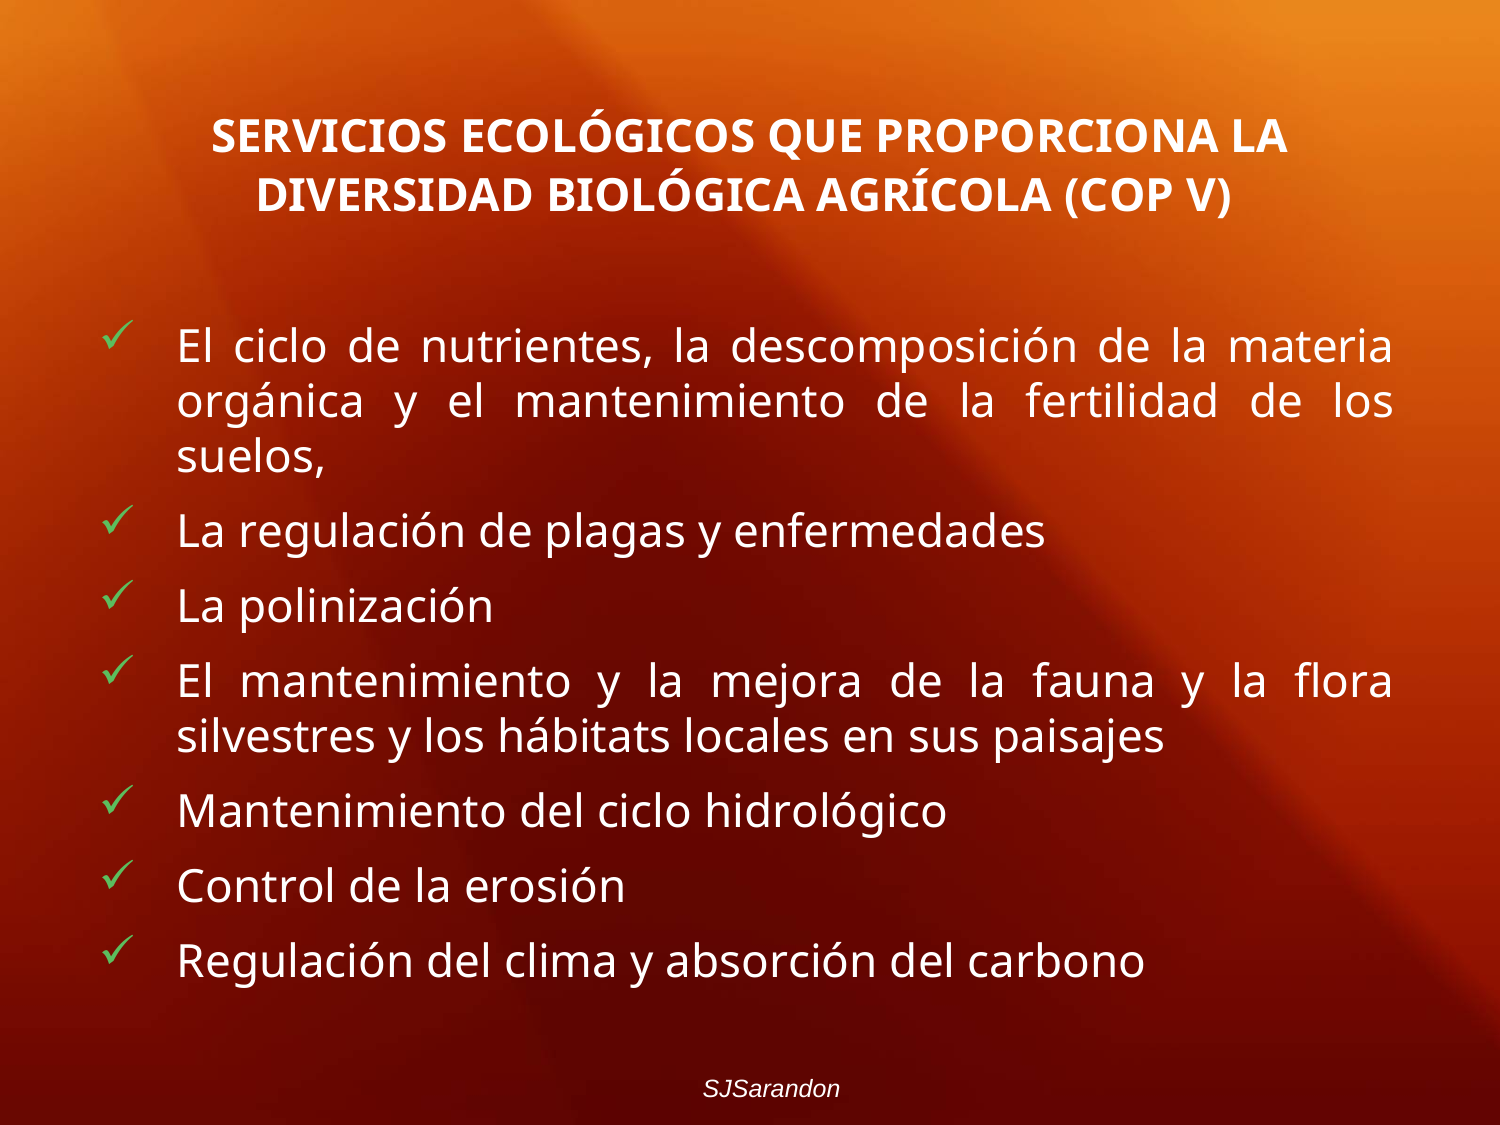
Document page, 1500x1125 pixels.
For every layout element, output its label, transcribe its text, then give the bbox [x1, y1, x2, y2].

picture [0, 0, 1500, 1125]
text_box SJSarandon [534, 1050, 1010, 1125]
text_box El ciclo de nutrientes, la descomposición de la materia orgánica y el mantenimiento de la fertilidad de los suelos, La regulación de plagas y enfermedades La polinización El mantenimiento y la mejora de la fauna y la flora silvestres y los hábitats locales en sus paisajes Mantenimiento del ciclo hidrológico Control de la erosión Regulación del clima y absorción del carbono [68, 309, 1411, 1057]
text_box SERVICIOS ECOLÓGICOS QUE PROPORCIONA LA DIVERSIDAD BIOLÓGICA AGRÍCOLA (COP V) [112, 98, 1388, 289]
